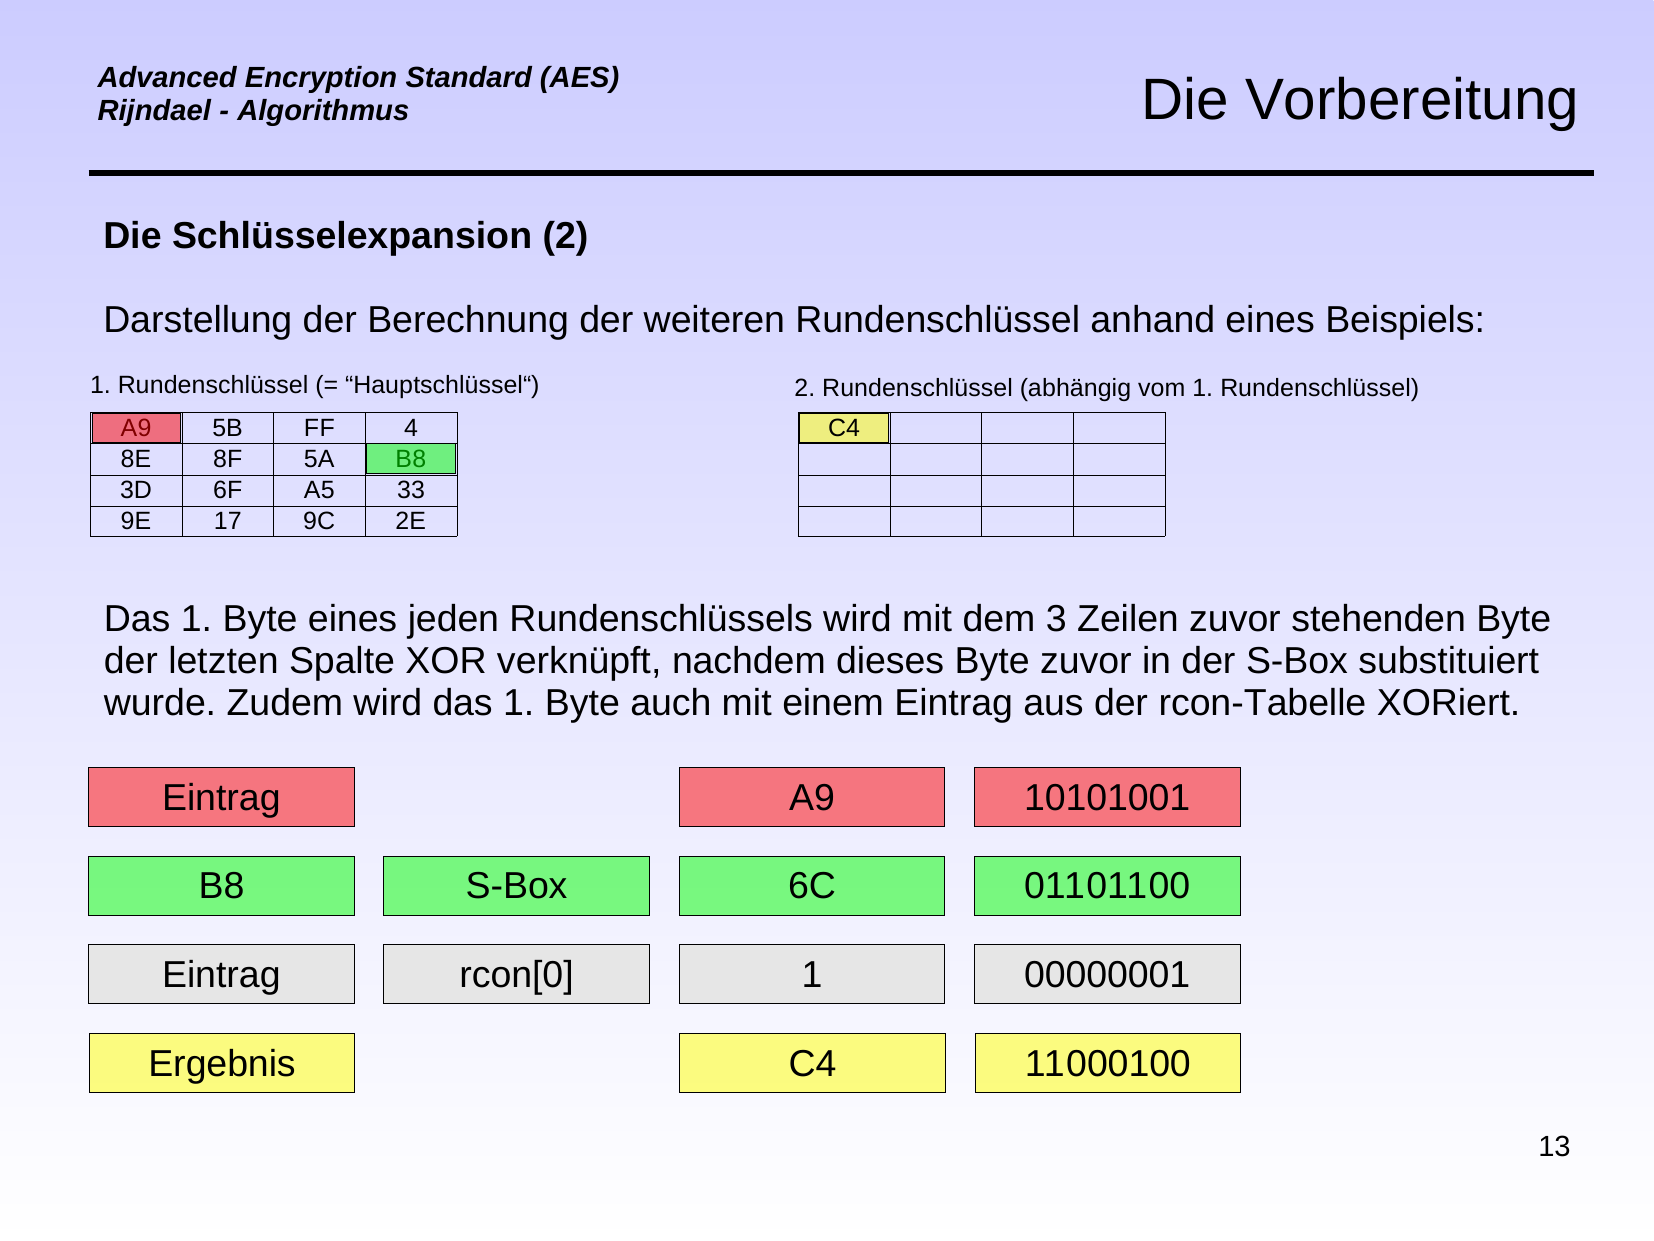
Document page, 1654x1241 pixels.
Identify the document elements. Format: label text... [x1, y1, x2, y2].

text_box S-Box [383, 856, 650, 916]
text_box [92, 413, 181, 443]
text_box Eintrag [88, 767, 355, 827]
text_box A9 [679, 767, 945, 827]
text_box [366, 443, 456, 474]
chart [88, 410, 592, 591]
text_box Die Vorbereitung [767, 59, 1595, 139]
text_box C4 [799, 413, 889, 443]
text_box Ergebnis [89, 1033, 355, 1093]
text_box Die Schlüsselexpansion (2) Darstellung der Berechnung der weiteren Rundenschlüssel anhand eines Beispiels: [88, 206, 1595, 349]
text_box rcon[0] [383, 944, 650, 1004]
chart [796, 410, 1300, 590]
text_box Das 1. Byte eines jeden Rundenschlüssels wird mit dem 3 Zeilen zuvor stehenden Byte der letzten Spalte XOR verknüpft, nachdem dieses Byte zuvor in der S-Box substituiert wurde. Zudem wird das 1. Byte auch mit einem Eintrag aus der rcon-Tabelle XORiert. [89, 590, 1595, 732]
text_box 1 [679, 944, 945, 1004]
text_box 1. Rundenschlüssel (= “Hauptschlüssel“) [75, 363, 556, 407]
text_box Advanced Encryption Standard (AES) Rijndael - Algorithmus [82, 29, 650, 159]
text_box 10101001 [974, 767, 1241, 827]
text_box C4 [679, 1033, 946, 1093]
text_box 11000100 [975, 1033, 1241, 1093]
text_box B8 [88, 856, 355, 916]
text_box 00000001 [974, 944, 1241, 1004]
text_box Eintrag [88, 944, 355, 1004]
text_box 2. Rundenschlüssel (abhängig vom 1. Rundenschlüssel) [779, 366, 1435, 409]
text_box 01101100 [974, 856, 1241, 916]
text_box 6C [679, 856, 945, 916]
